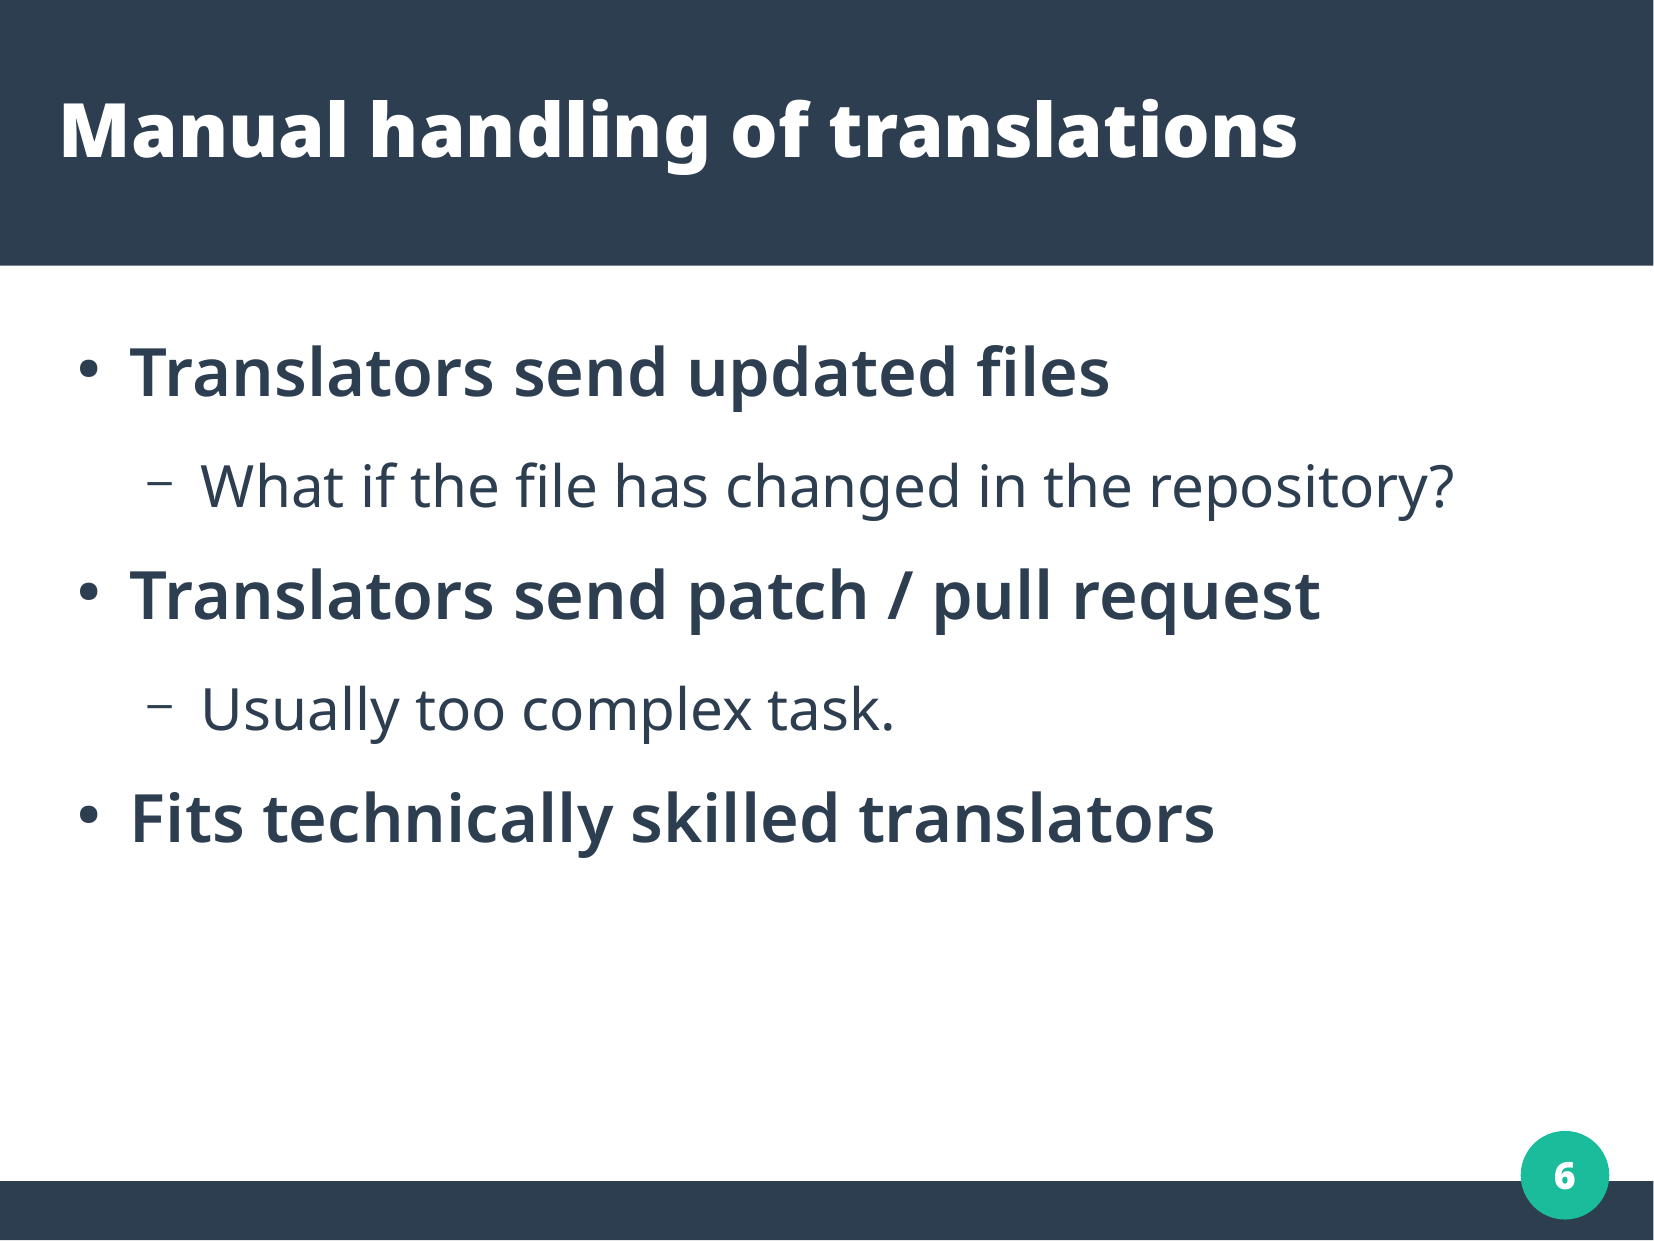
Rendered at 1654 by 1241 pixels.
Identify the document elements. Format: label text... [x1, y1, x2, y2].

title Manual handling of translations [59, 49, 1595, 207]
list Translators send updated files What if the file has changed in the repository? Translators send patch / pull request Usually too complex task. Fits technically skilled translators [59, 324, 1595, 1152]
